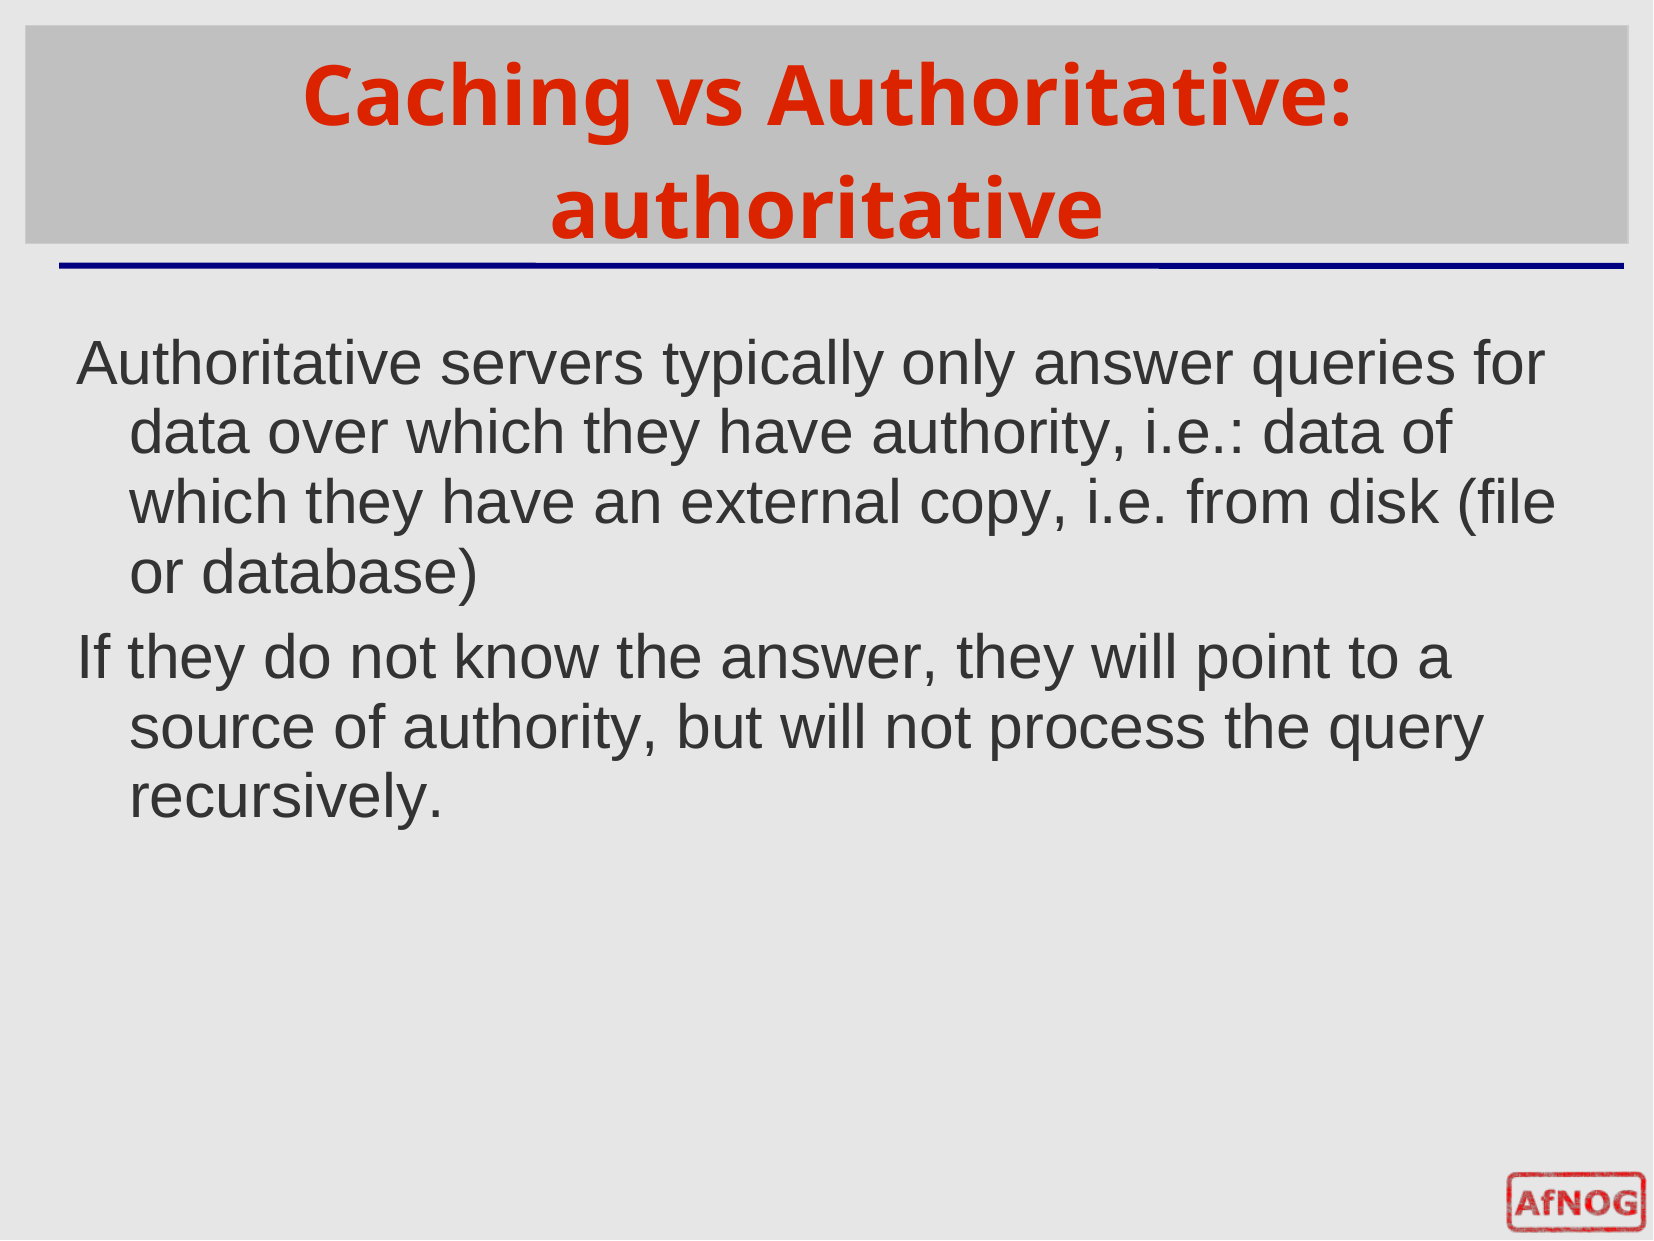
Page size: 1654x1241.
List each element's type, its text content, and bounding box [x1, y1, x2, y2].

list Authoritative servers typically only answer queries for data over which they have authority, i.e.: data of which they have an external copy, i.e. from disk (file or database) If they do not know the answer, they will point to a source of authority, but will not process the query recursively. [59, 322, 1595, 1132]
title Caching vs Authoritative: authoritative [121, 46, 1534, 254]
picture [1505, 1170, 1648, 1235]
